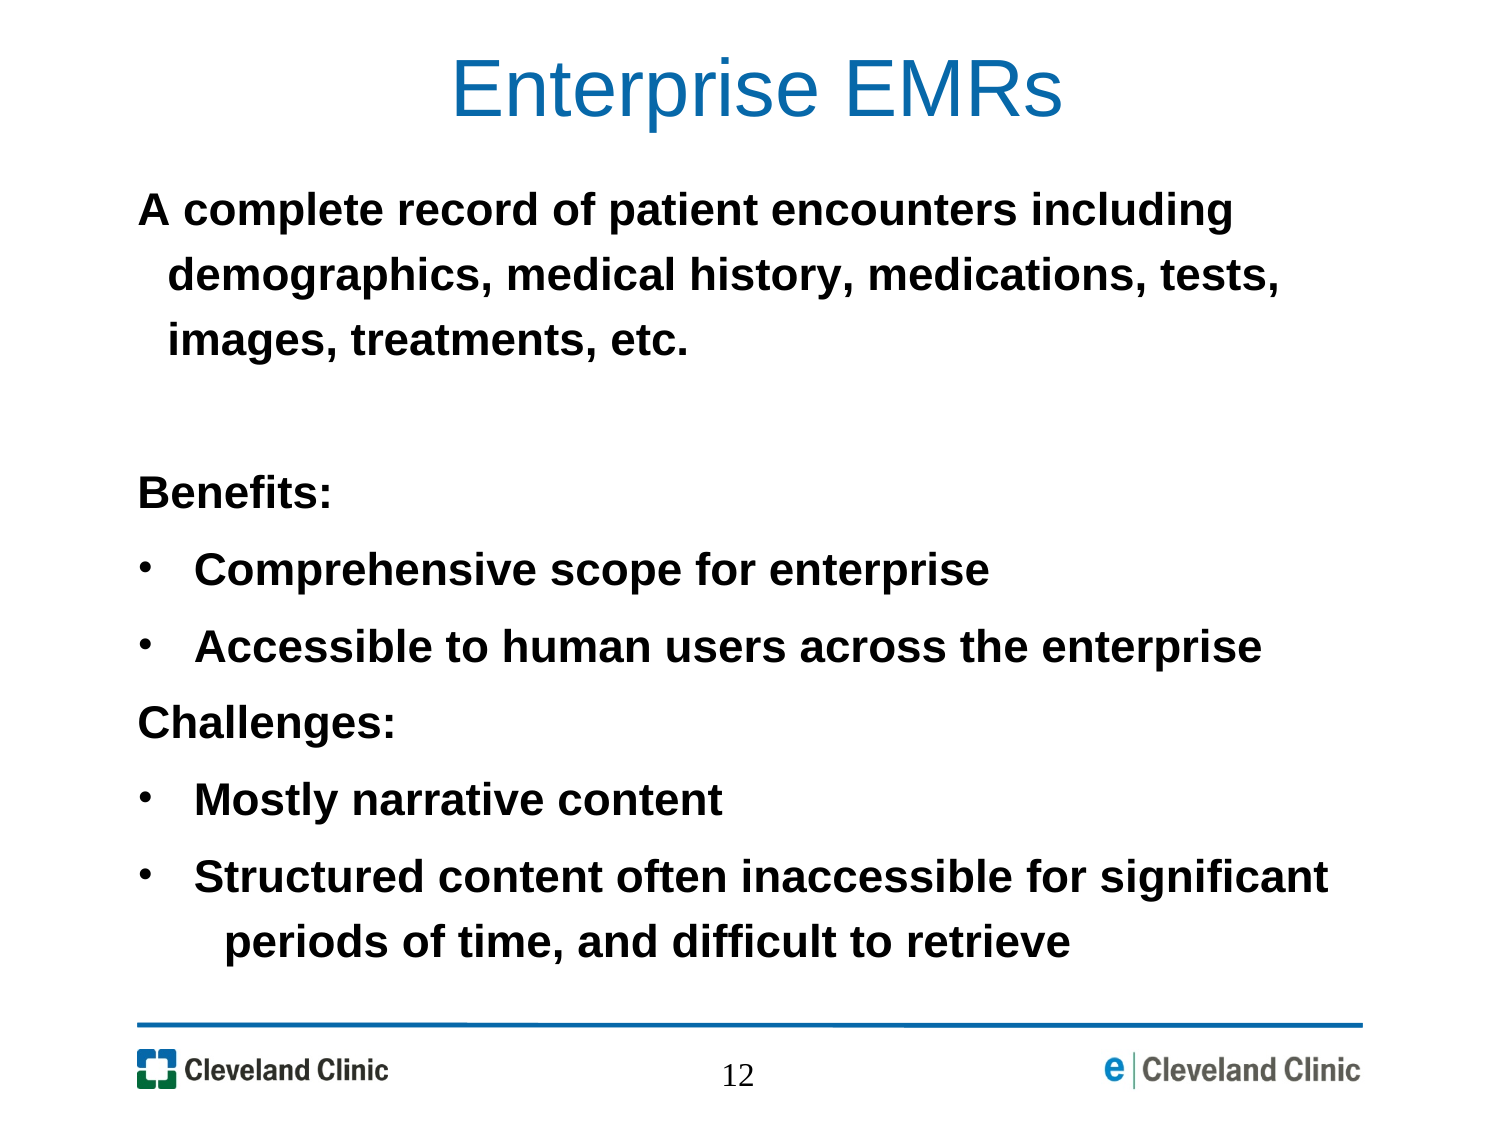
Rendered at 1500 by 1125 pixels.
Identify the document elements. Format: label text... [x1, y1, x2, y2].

list A complete record of patient encounters including demographics, medical history, medications, tests, images, treatments, etc. Benefits: Comprehensive scope for enterprise Accessible to human users across the enterprise Challenges: Mostly narrative content Structured content often inaccessible for significant periods of time, and difficult to retrieve [115, 162, 1389, 1125]
title Enterprise EMRs [0, 0, 1500, 151]
